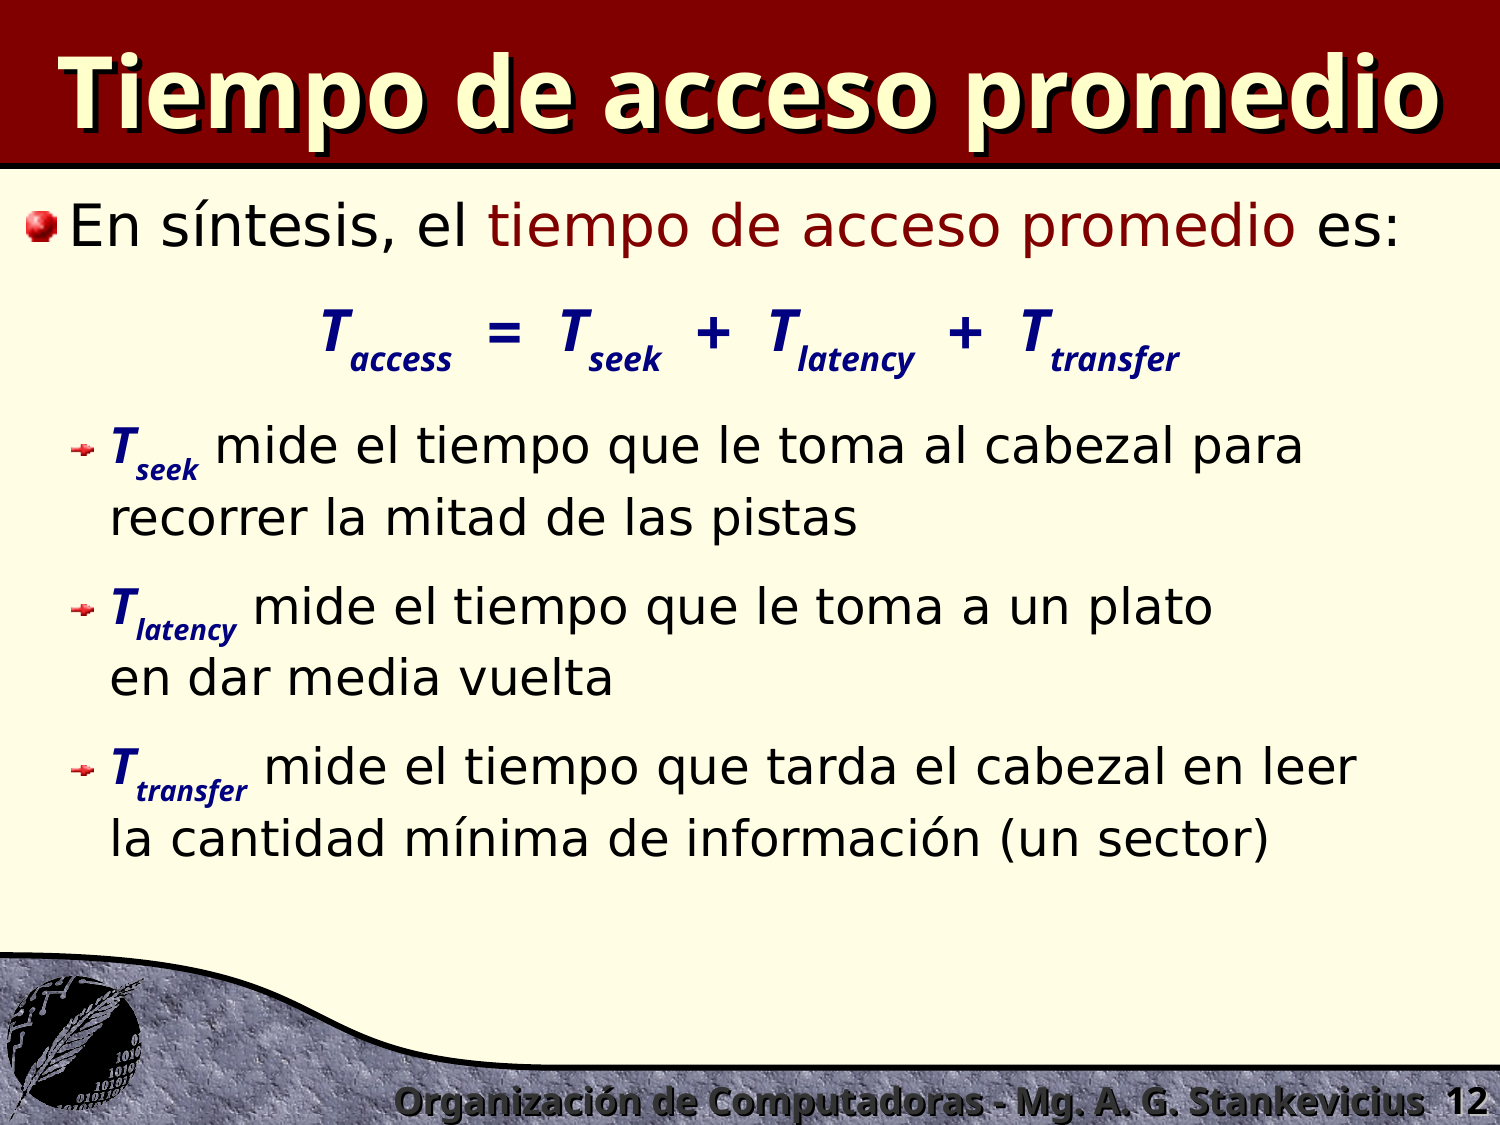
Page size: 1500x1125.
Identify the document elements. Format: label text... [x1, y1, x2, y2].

picture [802, 1100, 806, 1110]
picture [1058, 1100, 1065, 1110]
title Tiempo de acceso promedio [15, 5, 1485, 160]
picture [0, 959, 1500, 1125]
picture [448, 1100, 455, 1110]
list En síntesis, el tiempo de acceso promedio es: Taccess = Tseek + Tlatency + Ttransfer Tseek mide el tiempo que le toma al cabezal para recorrer la mitad de las pistas Tlatency mide el tiempo que le toma a un plato en dar media vuelta Ttransfer mide el tiempo que tarda el cabezal en leer la cantidad mínima de información (un sector) [11, 192, 1486, 935]
